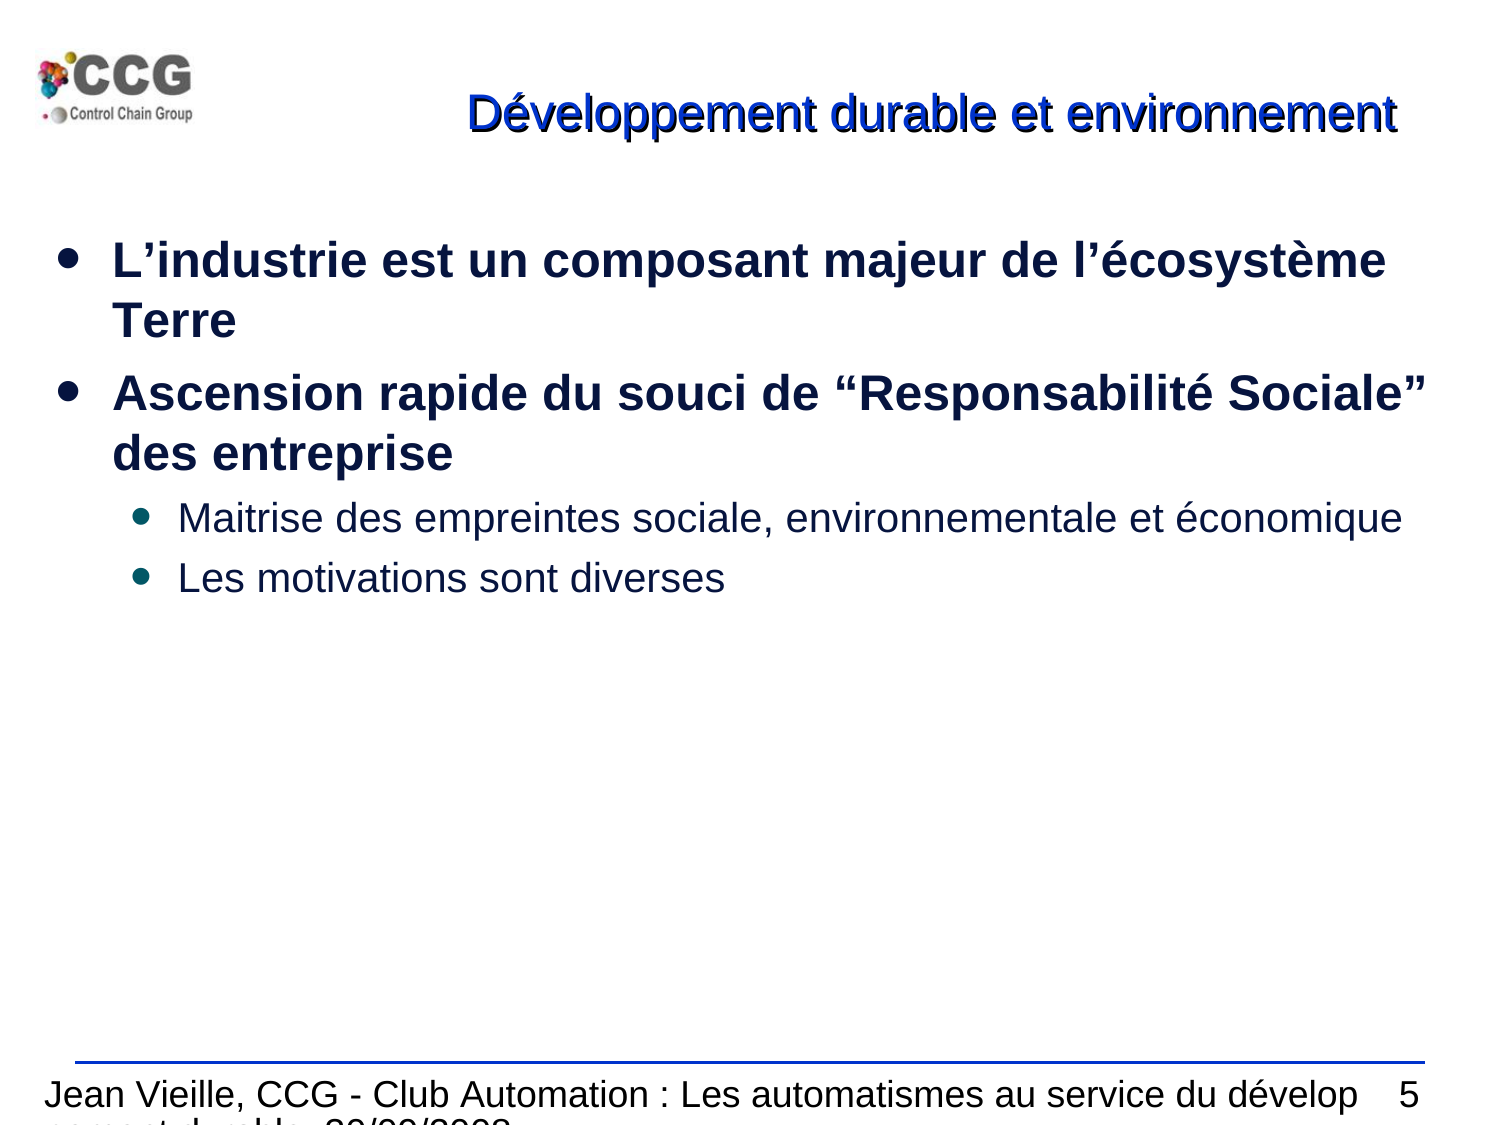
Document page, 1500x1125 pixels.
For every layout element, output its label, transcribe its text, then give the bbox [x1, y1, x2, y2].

picture [35, 48, 195, 129]
title Développement durable et environnement [236, 45, 1426, 176]
list L’industrie est un composant majeur de l’écosystème Terre Ascension rapide du souci de “Responsabilité Sociale” des entreprise Maitrise des empreintes sociale, environnementale et économique Les motivations sont diverses [41, 220, 1459, 1041]
